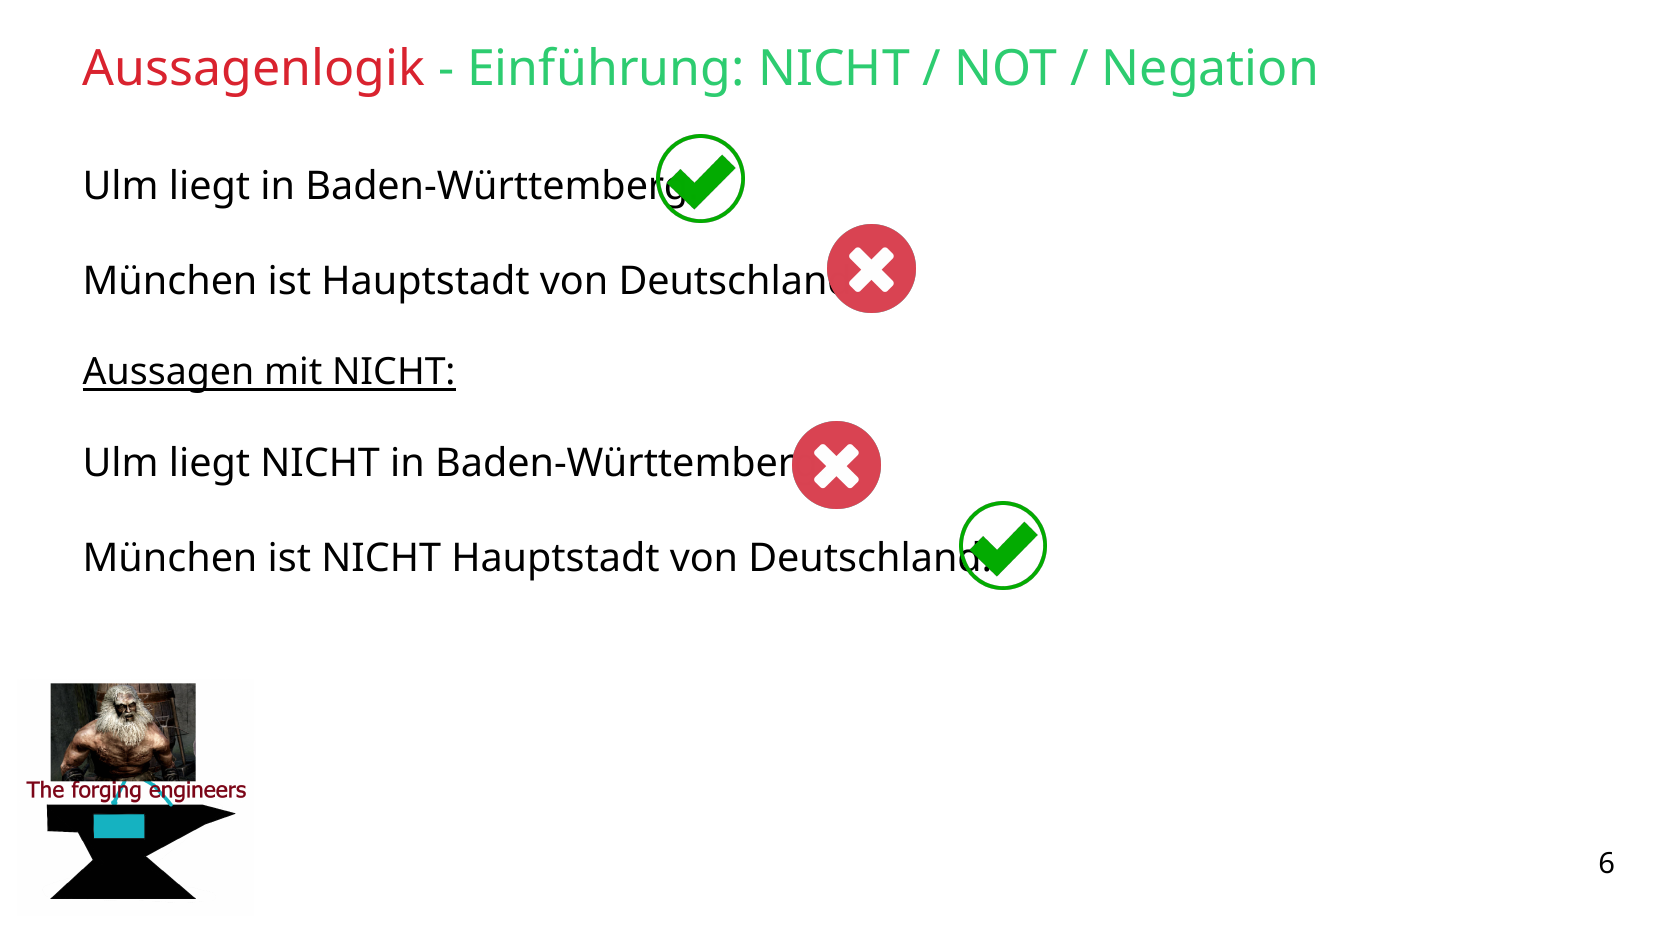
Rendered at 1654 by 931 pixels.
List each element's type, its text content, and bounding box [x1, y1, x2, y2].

picture [792, 421, 881, 509]
subtitle Ulm liegt in Baden-Württemberg. München ist Hauptstadt von Deutschland. Aussagen mit NICHT: Ulm liegt NICHT in Baden-Württemberg. München ist NICHT Hauptstadt von Deutschland. [82, 134, 1571, 650]
picture [827, 224, 916, 313]
picture [656, 134, 745, 223]
picture [17, 679, 254, 916]
picture [959, 501, 1047, 590]
title Aussagenlogik - Einführung: NICHT / NOT / Negation [82, 37, 1571, 95]
